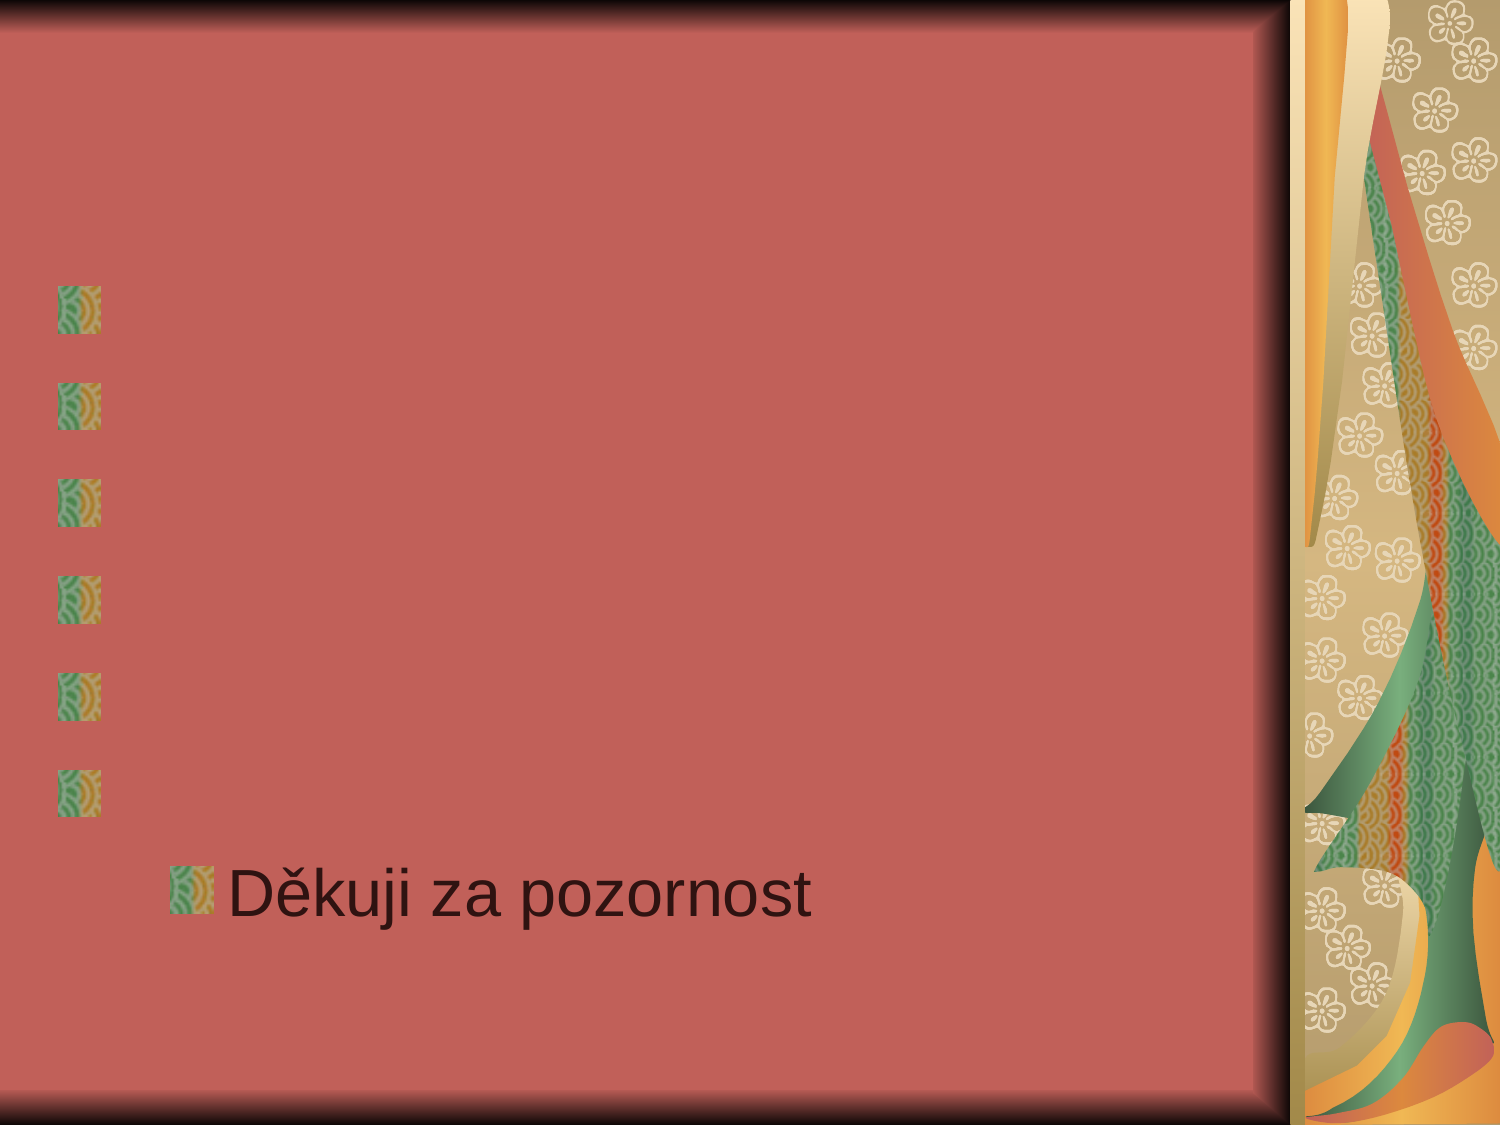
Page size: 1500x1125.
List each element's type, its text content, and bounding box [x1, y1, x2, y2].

list Děkuji za pozornost [43, 262, 1255, 1001]
